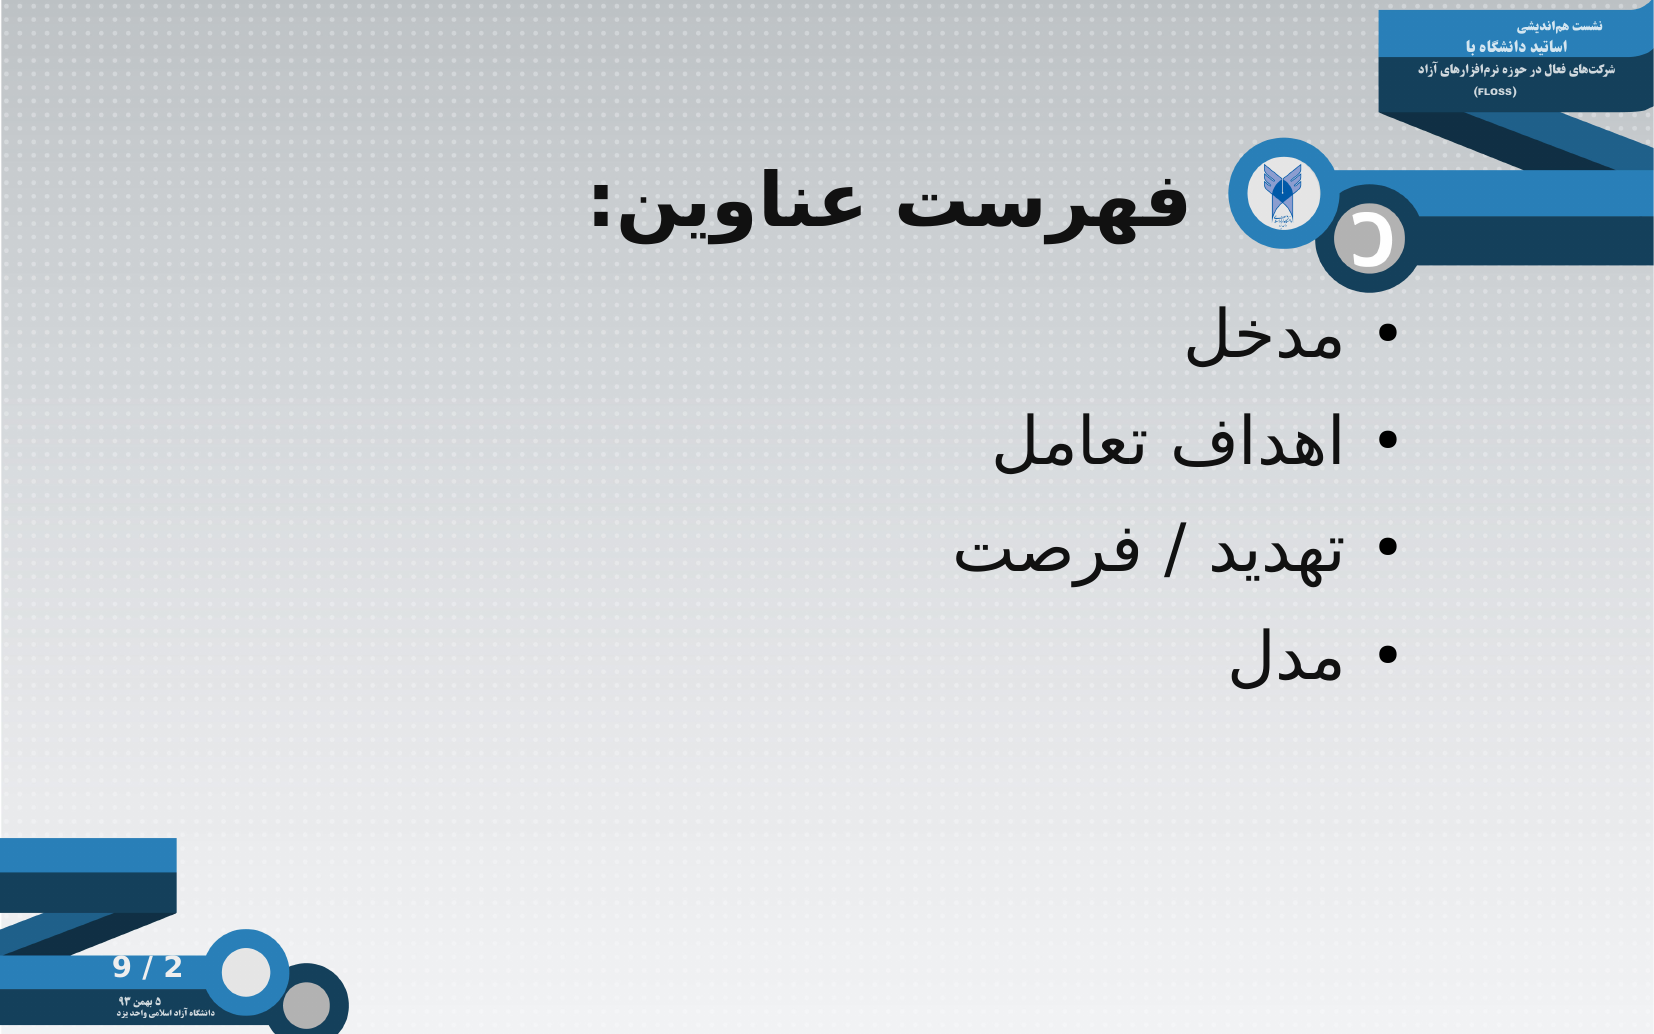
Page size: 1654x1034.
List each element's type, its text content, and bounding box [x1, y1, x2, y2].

list مدخل اهداف تعامل تهدید / فرصت مدل [200, 295, 1418, 922]
picture [0, 0, 1654, 1034]
title فهرست عناوین: [200, 128, 1193, 272]
